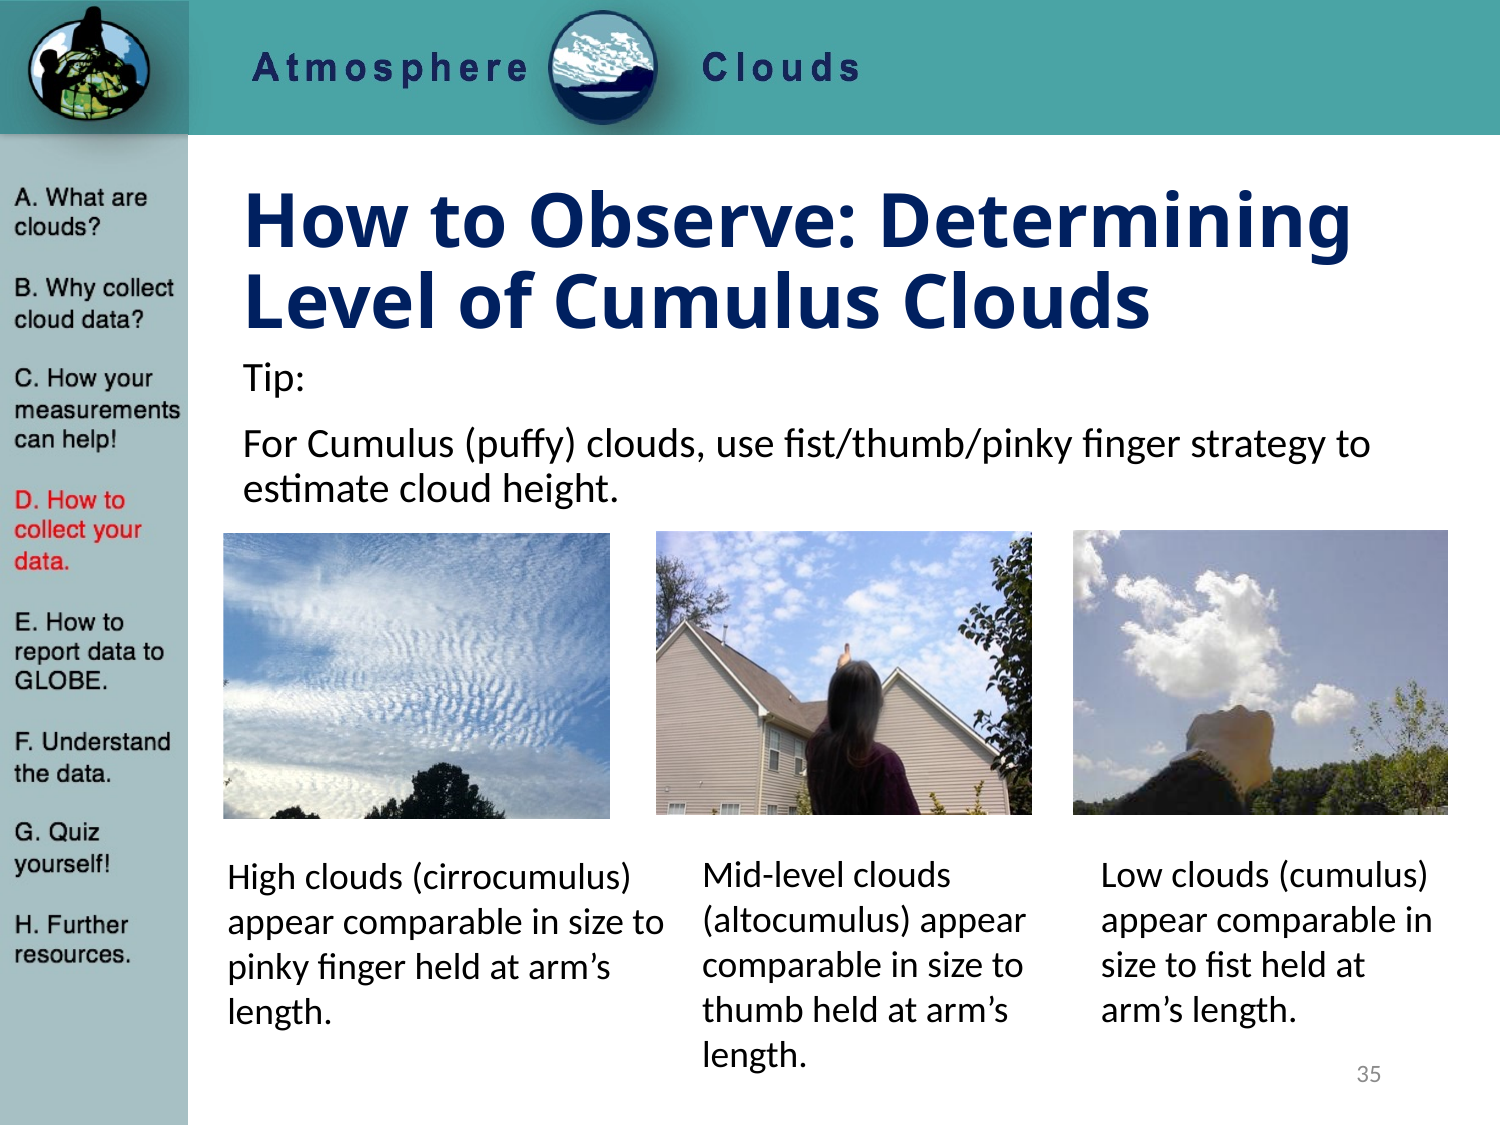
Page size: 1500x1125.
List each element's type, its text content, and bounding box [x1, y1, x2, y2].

slide_number <number> [1059, 1042, 1397, 1103]
picture [0, 0, 1500, 1125]
text_box High clouds (cirrocumulus) appear comparable in size to pinky finger held at arm’s length. [212, 844, 687, 1040]
picture [1073, 530, 1448, 815]
picture [656, 531, 1032, 815]
picture [223, 533, 610, 826]
title How to Observe: Determining Level of Cumulus Clouds [228, 155, 1397, 348]
list Tip: For Cumulus (puffy) clouds, use fist/thumb/pinky finger strategy to estimate cloud height. [228, 348, 1397, 526]
text_box Low clouds (cumulus) appear comparable in size to fist held at arm’s length. [1086, 843, 1451, 1038]
text_box Mid-level clouds (altocumulus) appear comparable in size to thumb held at arm’s length. [687, 843, 1121, 1083]
